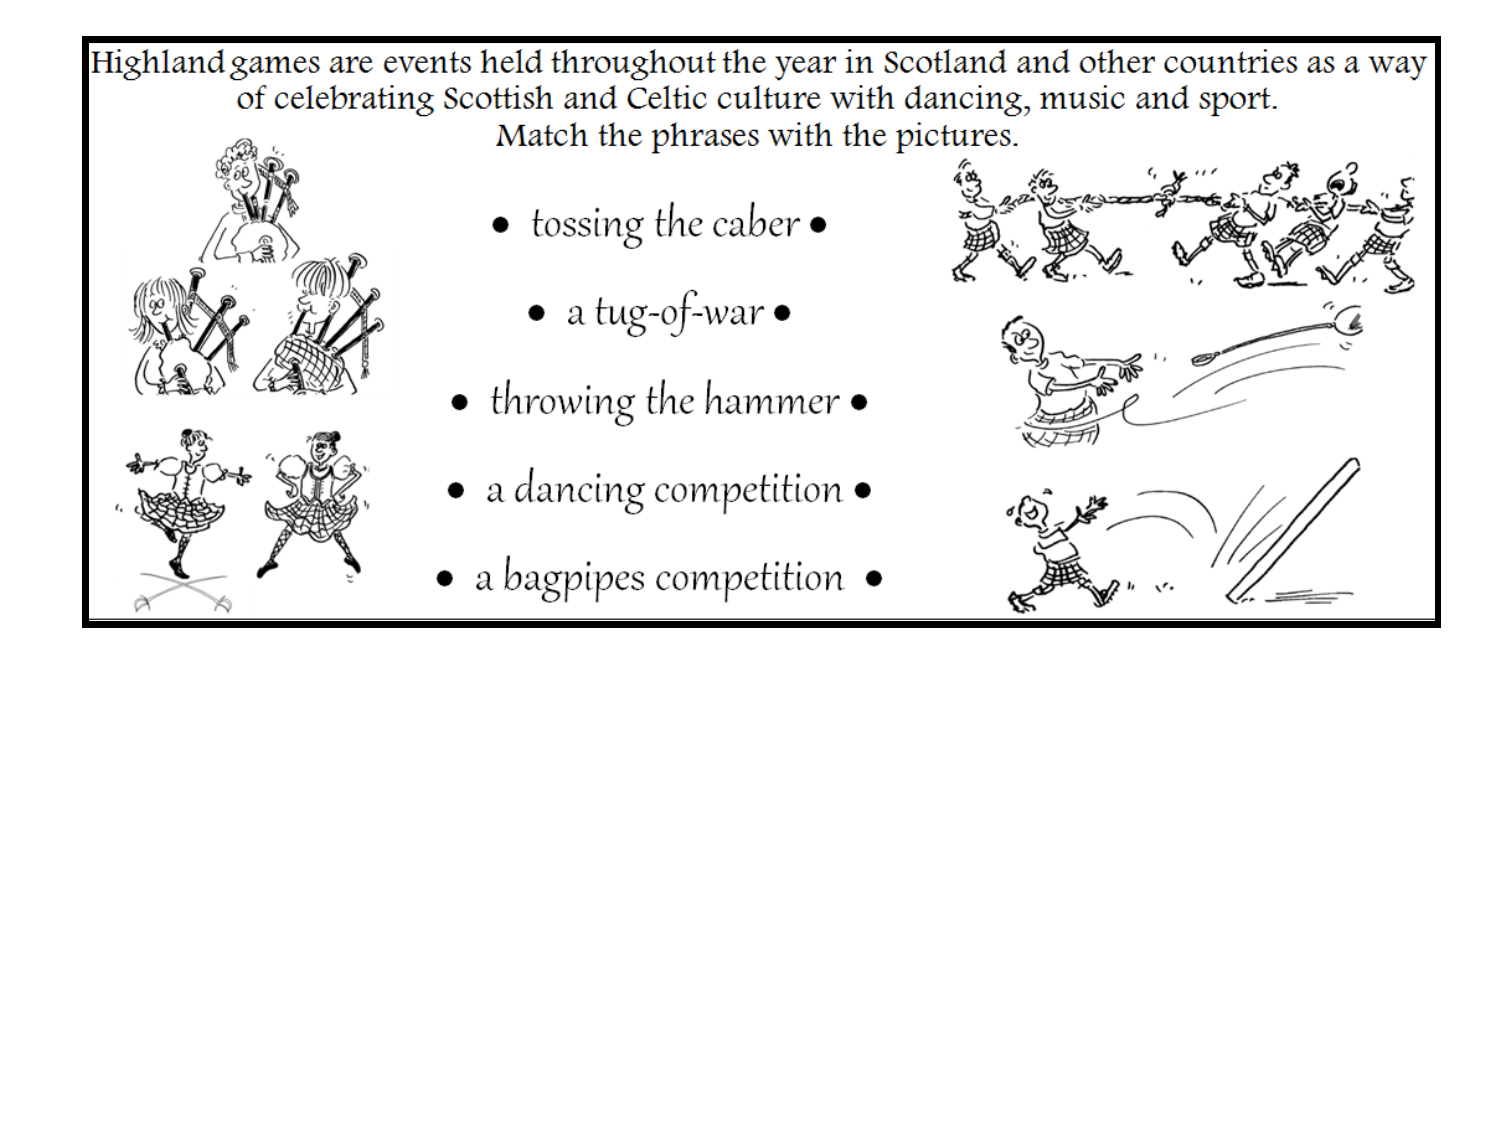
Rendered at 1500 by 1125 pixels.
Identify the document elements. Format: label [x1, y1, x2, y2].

picture [88, 42, 1436, 622]
